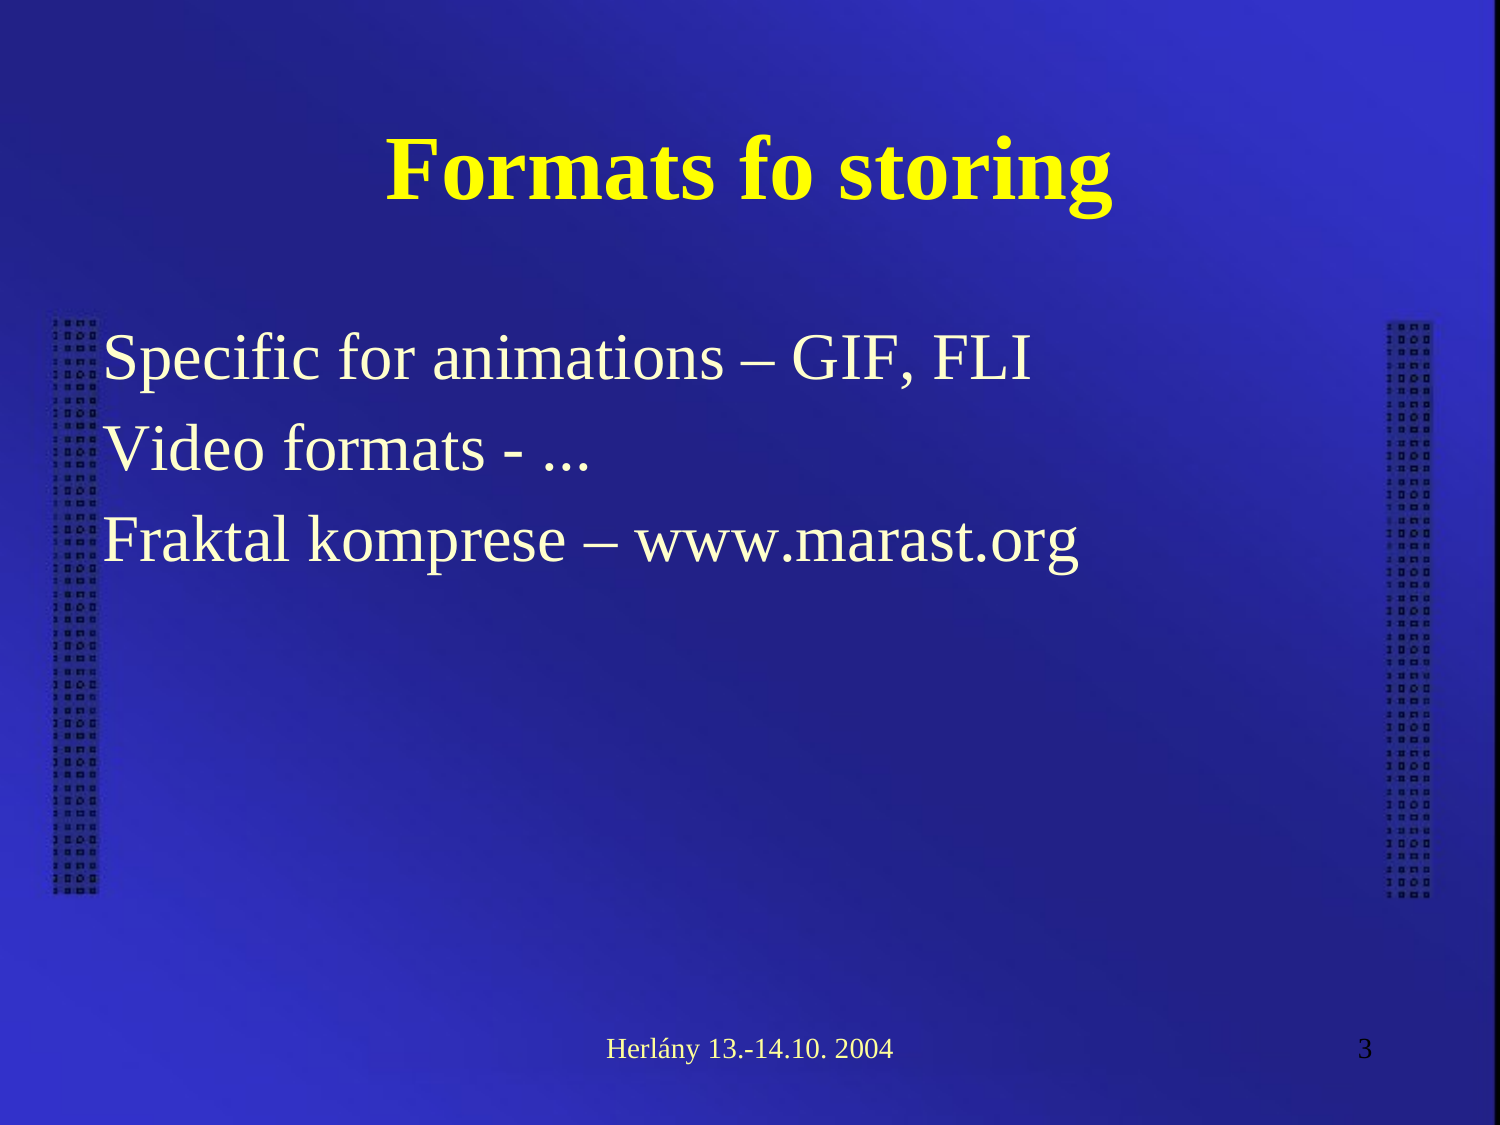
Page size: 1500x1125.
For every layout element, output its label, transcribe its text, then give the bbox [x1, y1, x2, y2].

text_box Herlány 13.-14.10. 2004 [512, 1024, 988, 1073]
picture [0, 0, 1500, 1125]
text_box 1 [1074, 1024, 1388, 1073]
title Formats fo storing [112, 74, 1388, 263]
list Specific for animations – GIF, FLI Video formats - ... Fraktal komprese – www.marast.org [87, 312, 1438, 988]
